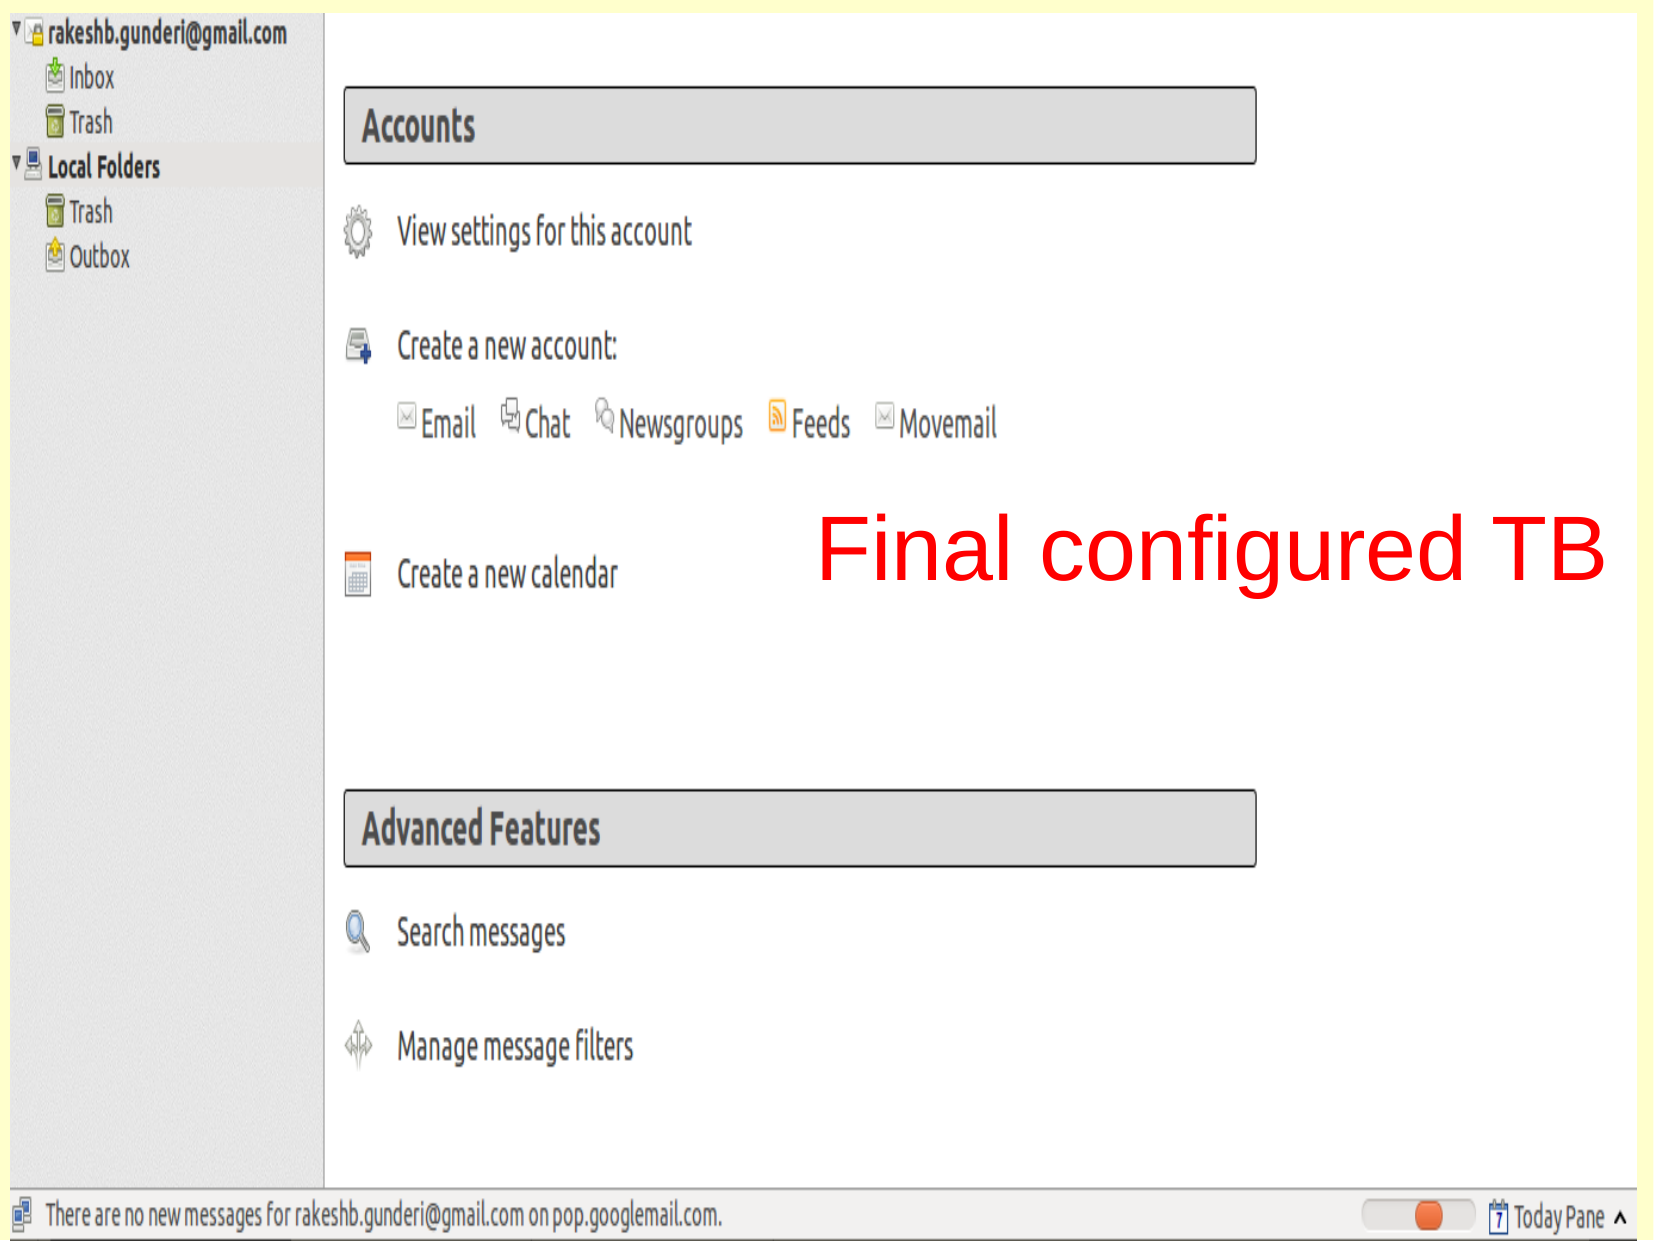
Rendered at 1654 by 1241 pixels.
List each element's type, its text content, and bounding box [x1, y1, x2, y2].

title Final configured TB [735, 445, 1654, 653]
picture [10, 13, 1637, 1241]
